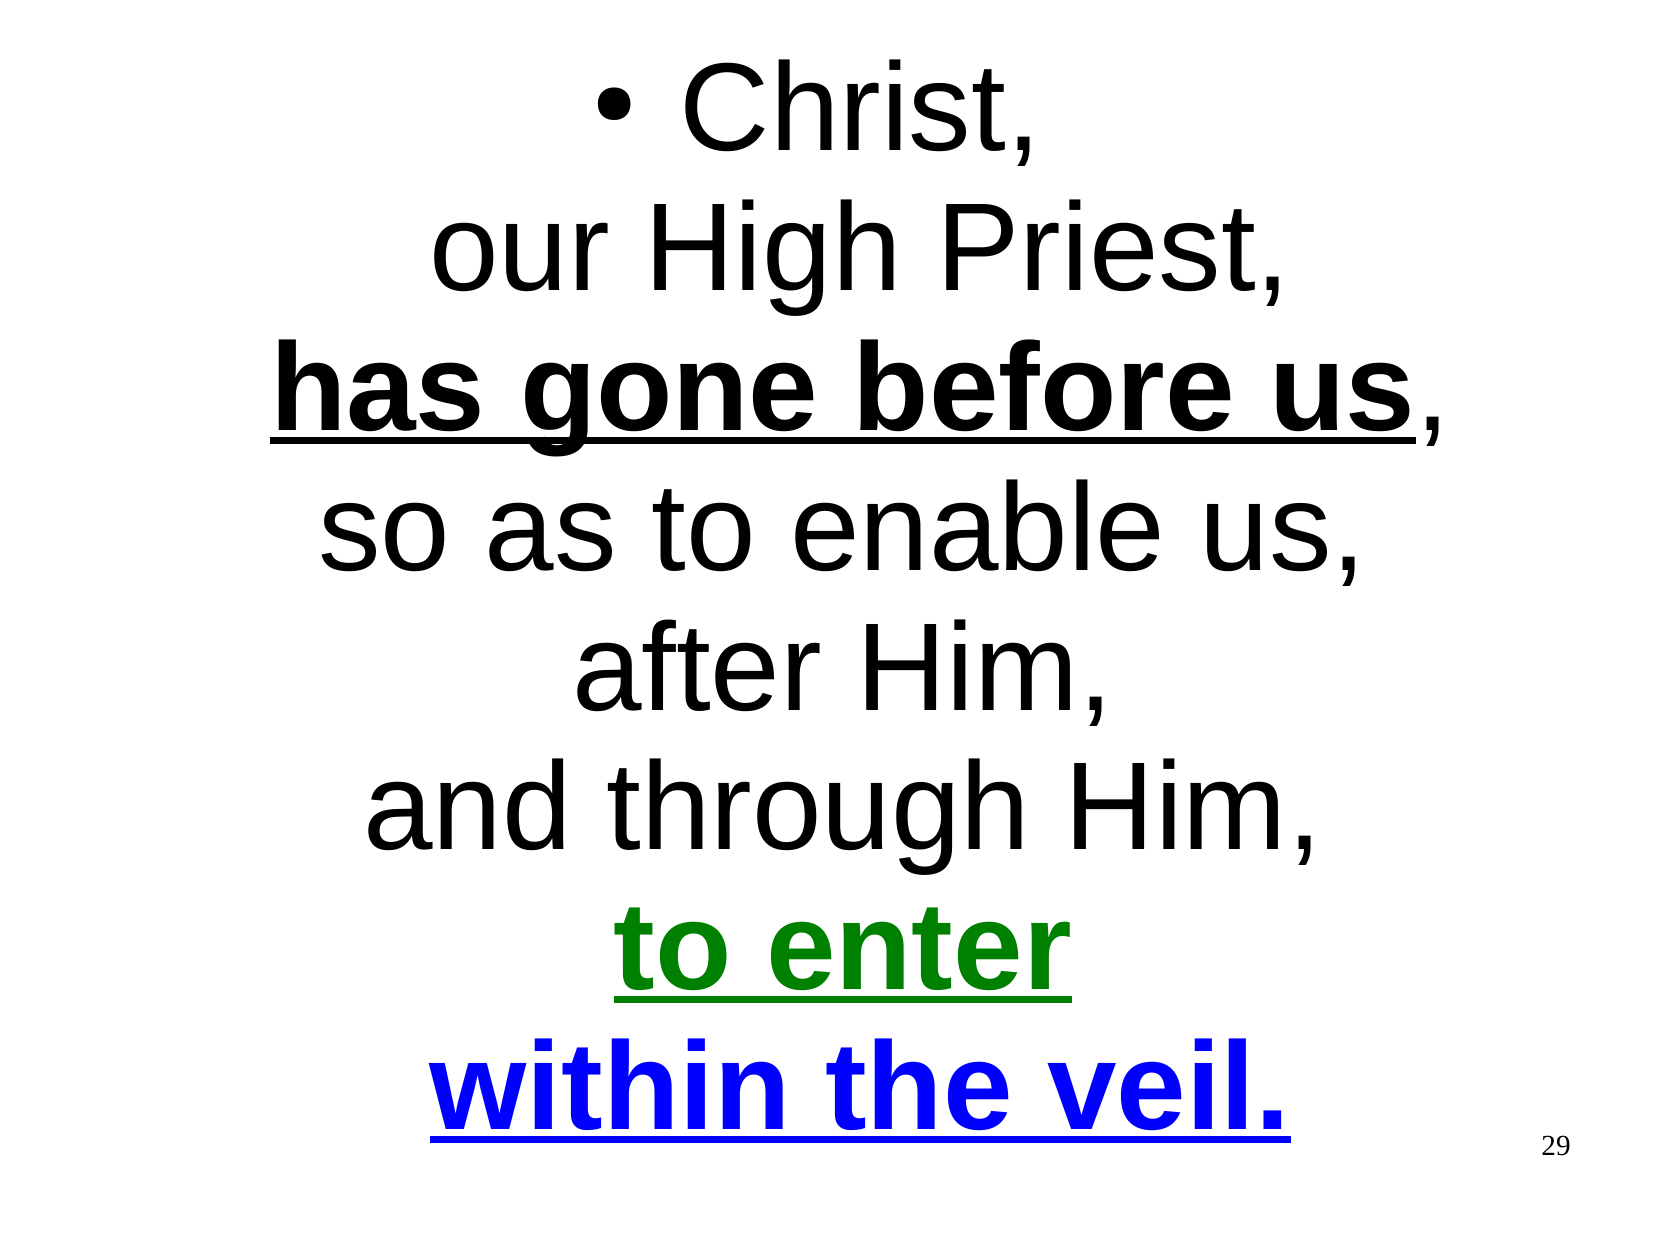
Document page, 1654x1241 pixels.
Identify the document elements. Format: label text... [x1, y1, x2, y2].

list Christ, our High Priest, has gone before us, so as to enable us, after Him, and through Him, to enter within the veil. [37, 37, 1613, 1238]
